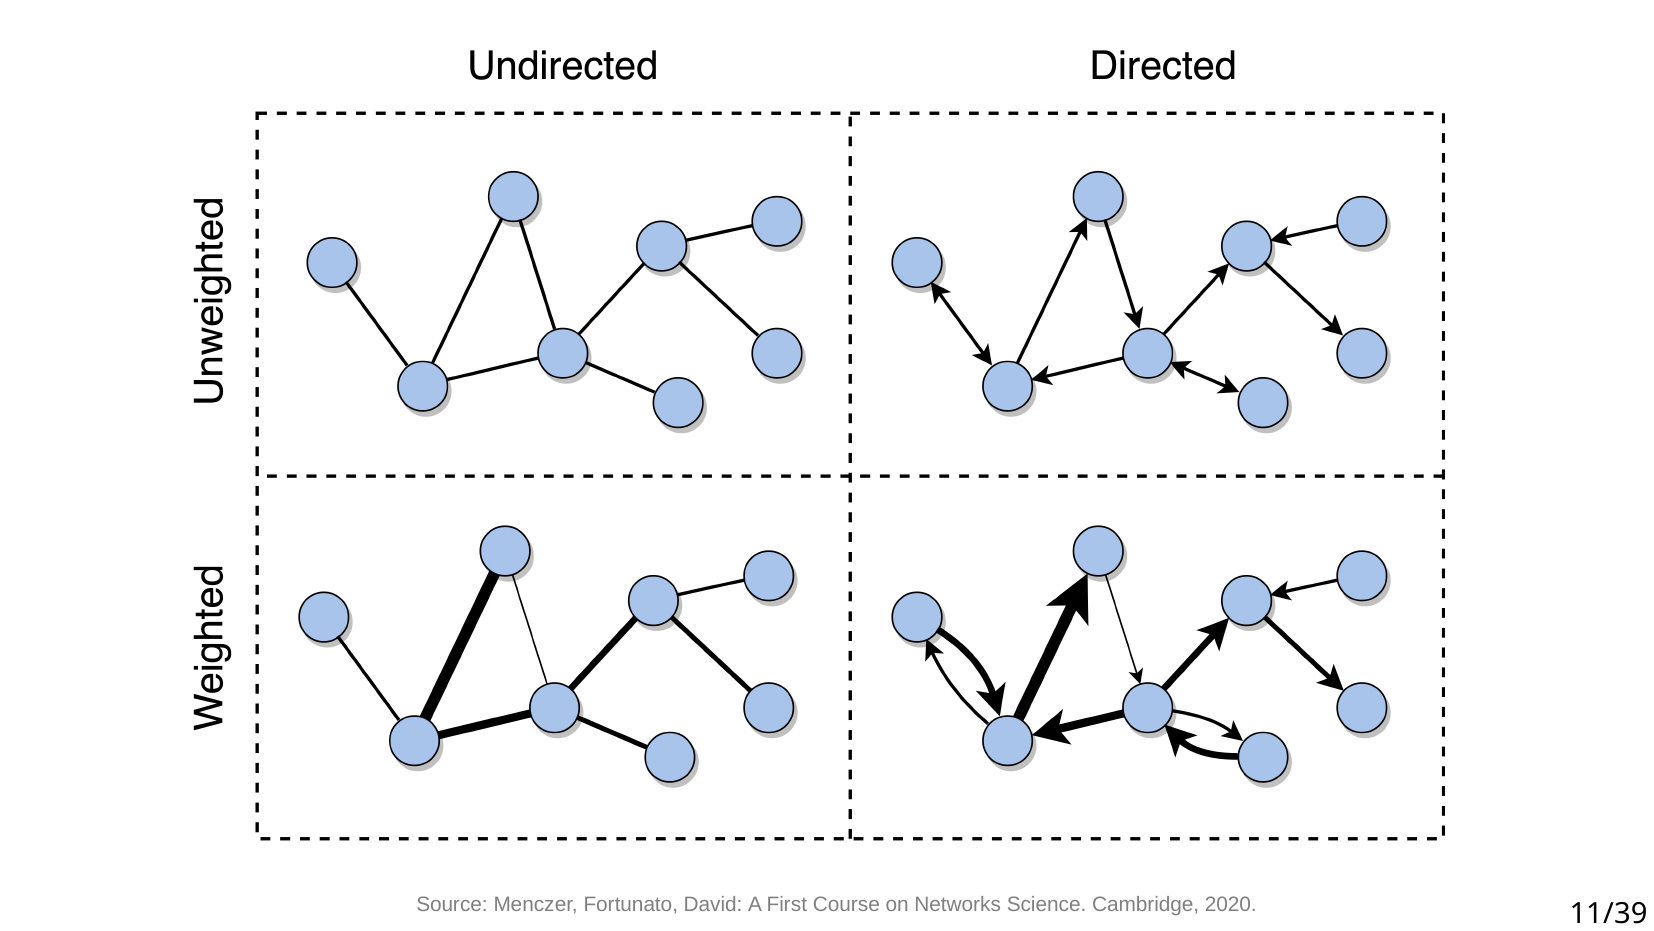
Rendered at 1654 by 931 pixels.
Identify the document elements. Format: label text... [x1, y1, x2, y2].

picture [177, 36, 1457, 851]
text_box Source: Menczer, Fortunato, David: A First Course on Networks Science. Cambridge, 2020. [303, 885, 1369, 931]
